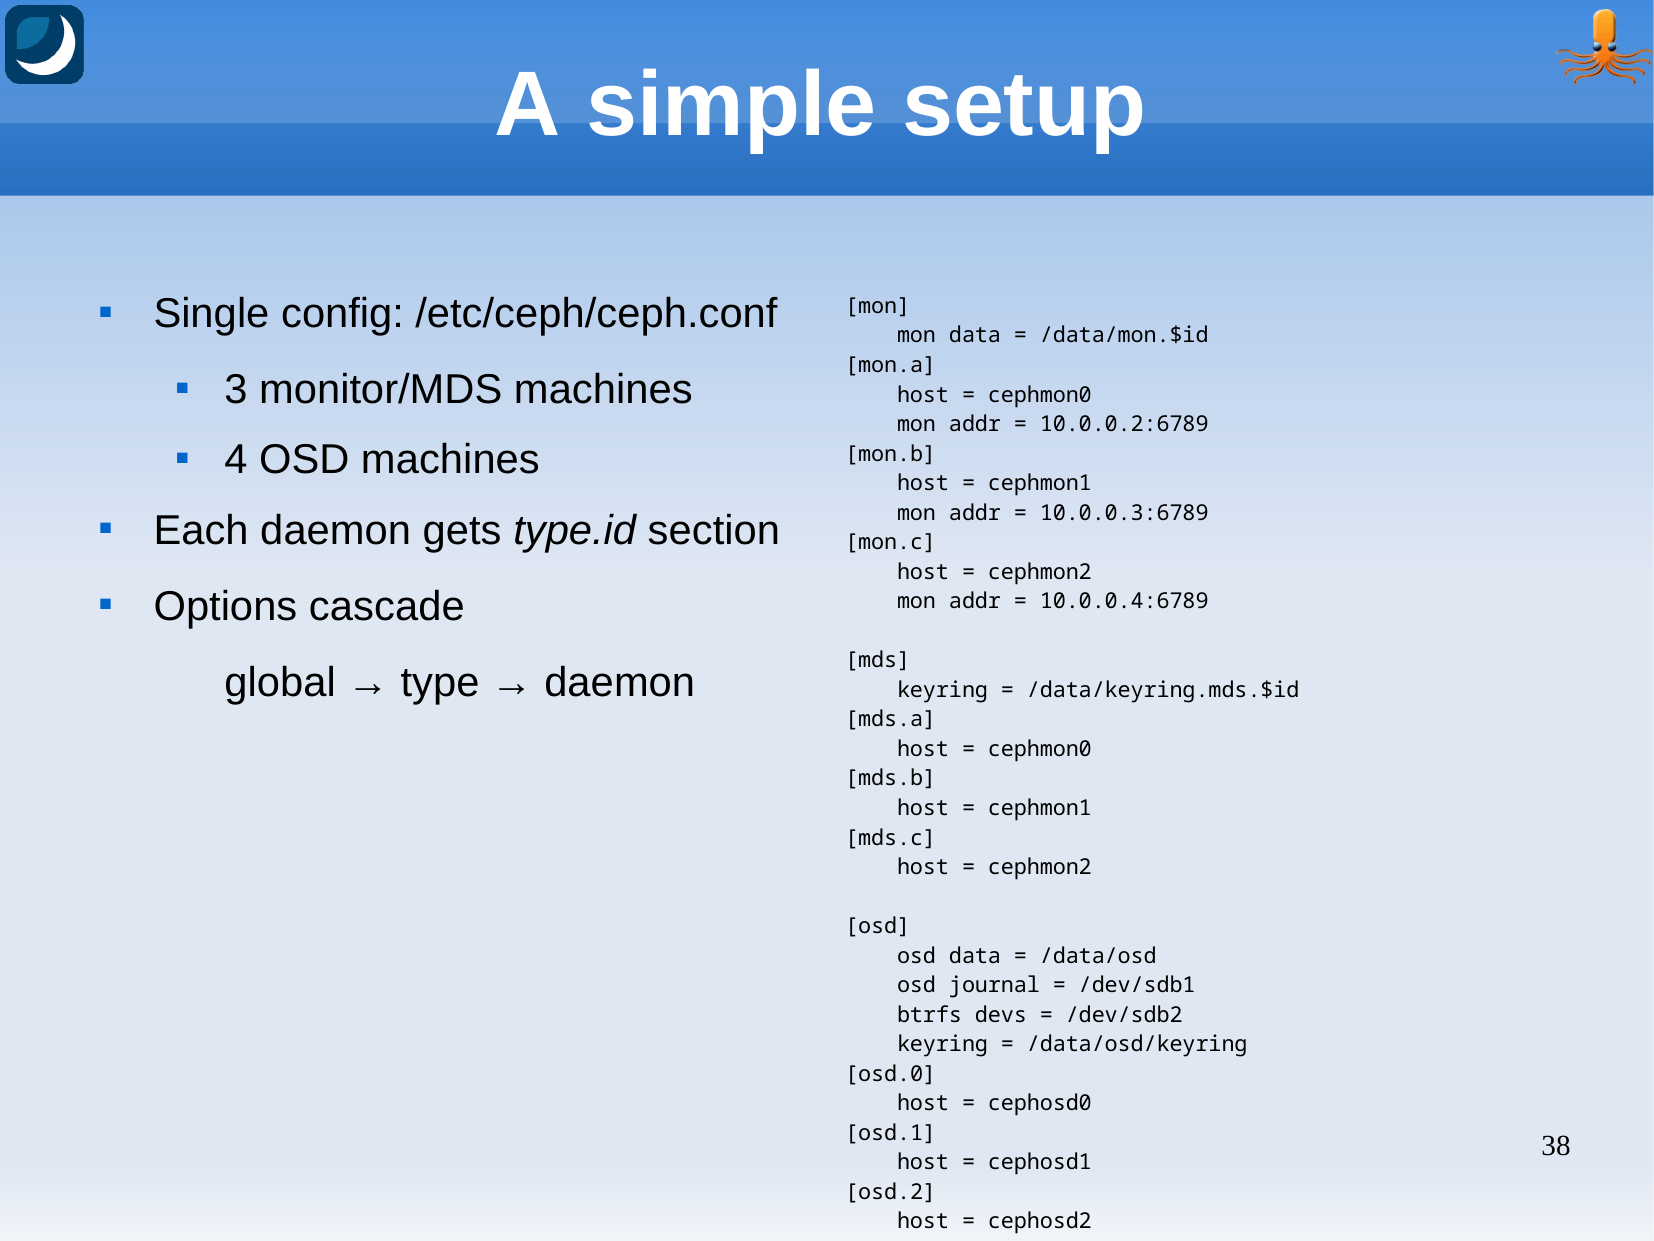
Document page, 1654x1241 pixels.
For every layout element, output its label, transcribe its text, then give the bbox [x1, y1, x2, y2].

list Single config: /etc/ceph/ceph.conf 3 monitor/MDS machines 4 OSD machines Each daemon gets type.id section Options cascade global → type → daemon [82, 290, 809, 1109]
title A simple setup [76, 0, 1565, 208]
picture [0, 0, 1654, 1241]
list [mon] mon data = /data/mon.$id [mon.a] host = cephmon0 mon addr = 10.0.0.2:6789 [mon.b] host = cephmon1 mon addr = 10.0.0.3:6789 [mon.c] host = cephmon2 mon addr = 10.0.0.4:6789 [mds] keyring = /data/keyring.mds.$id [mds.a] host = cephmon0 [mds.b] host = cephmon1 [mds.c] host = cephmon2 [osd] osd data = /data/osd osd journal = /dev/sdb1 btrfs devs = /dev/sdb2 keyring = /data/osd/keyring [osd.0] host = cephosd0 [osd.1] host = cephosd1 [osd.2] host = cephosd2 [osd.3] host = cephosd3 [845, 290, 1572, 1184]
